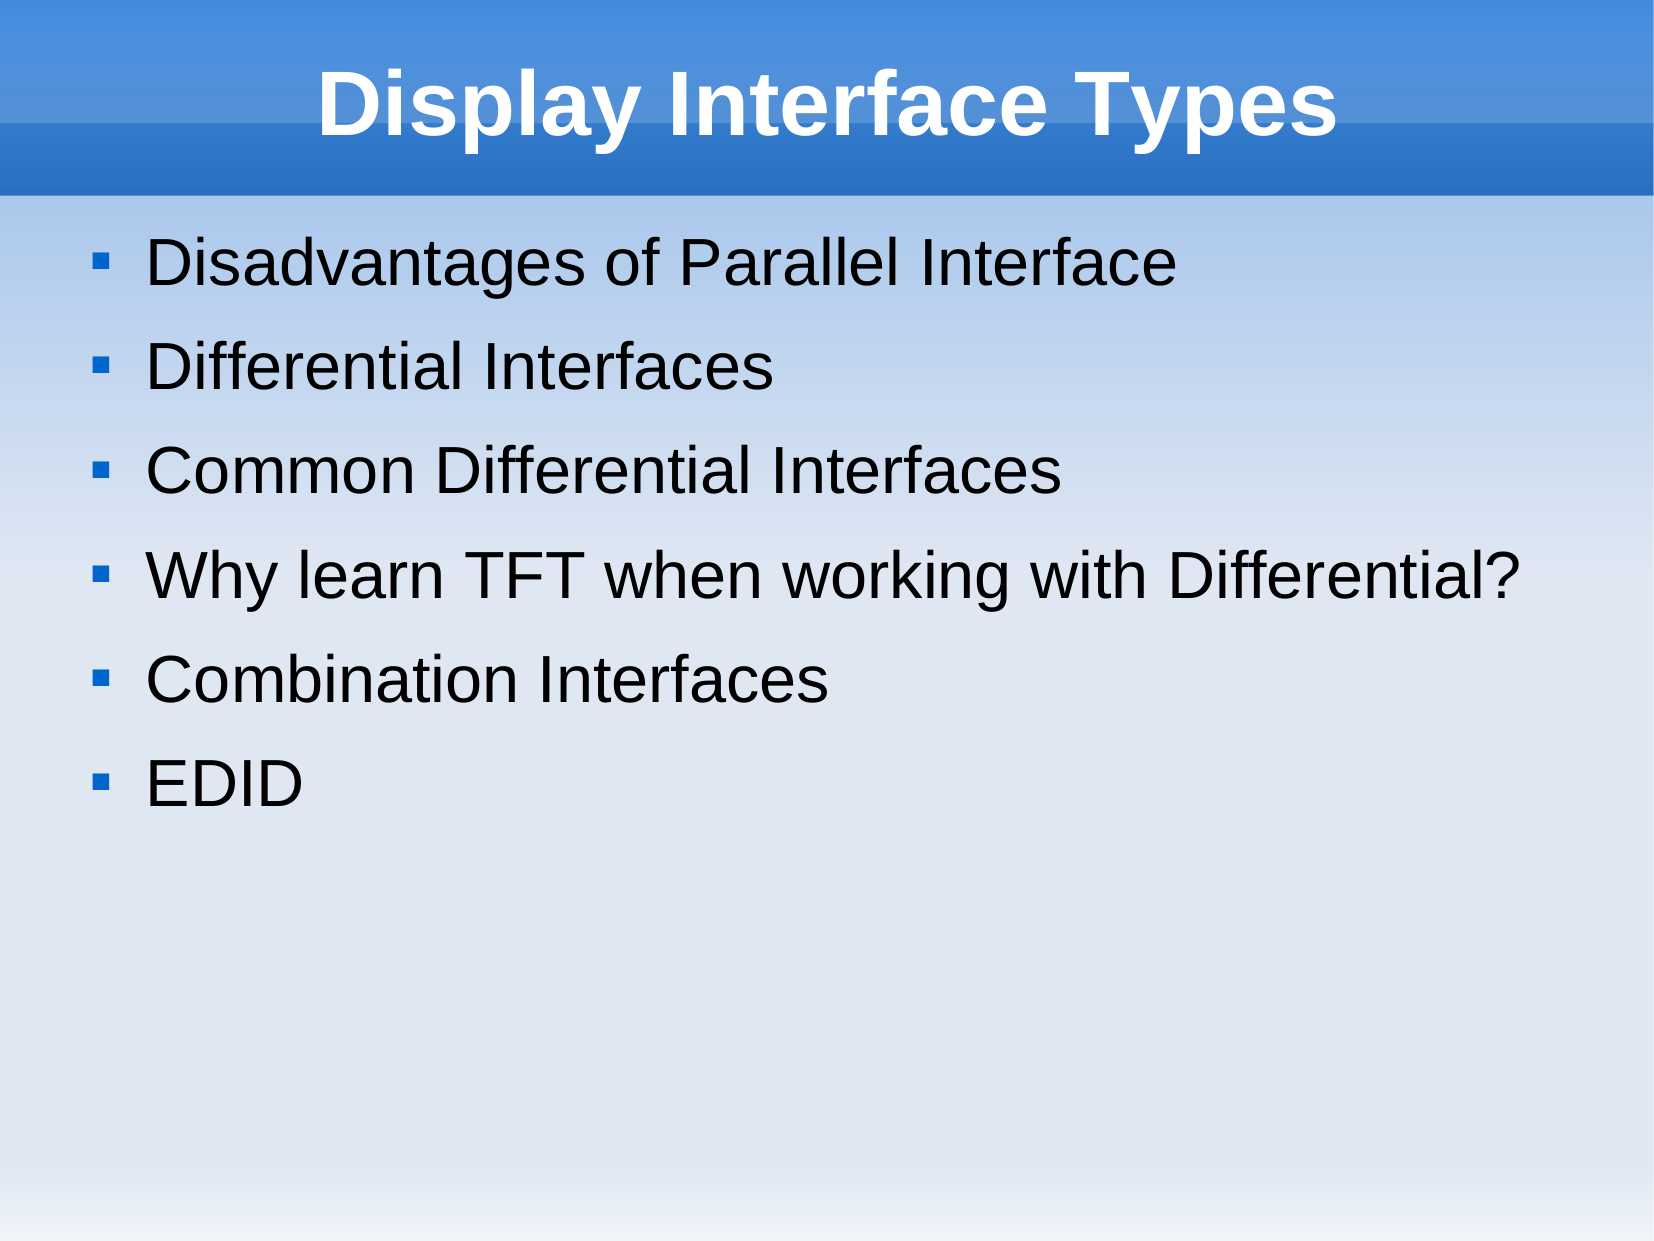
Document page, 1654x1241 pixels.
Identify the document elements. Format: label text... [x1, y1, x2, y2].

title Display Interface Types [49, 0, 1538, 208]
list Disadvantages of Parallel Interface Differential Interfaces Common Differential Interfaces Why learn TFT when working with Differential? Combination Interfaces EDID [75, 225, 1564, 1044]
picture [0, 0, 1654, 1241]
